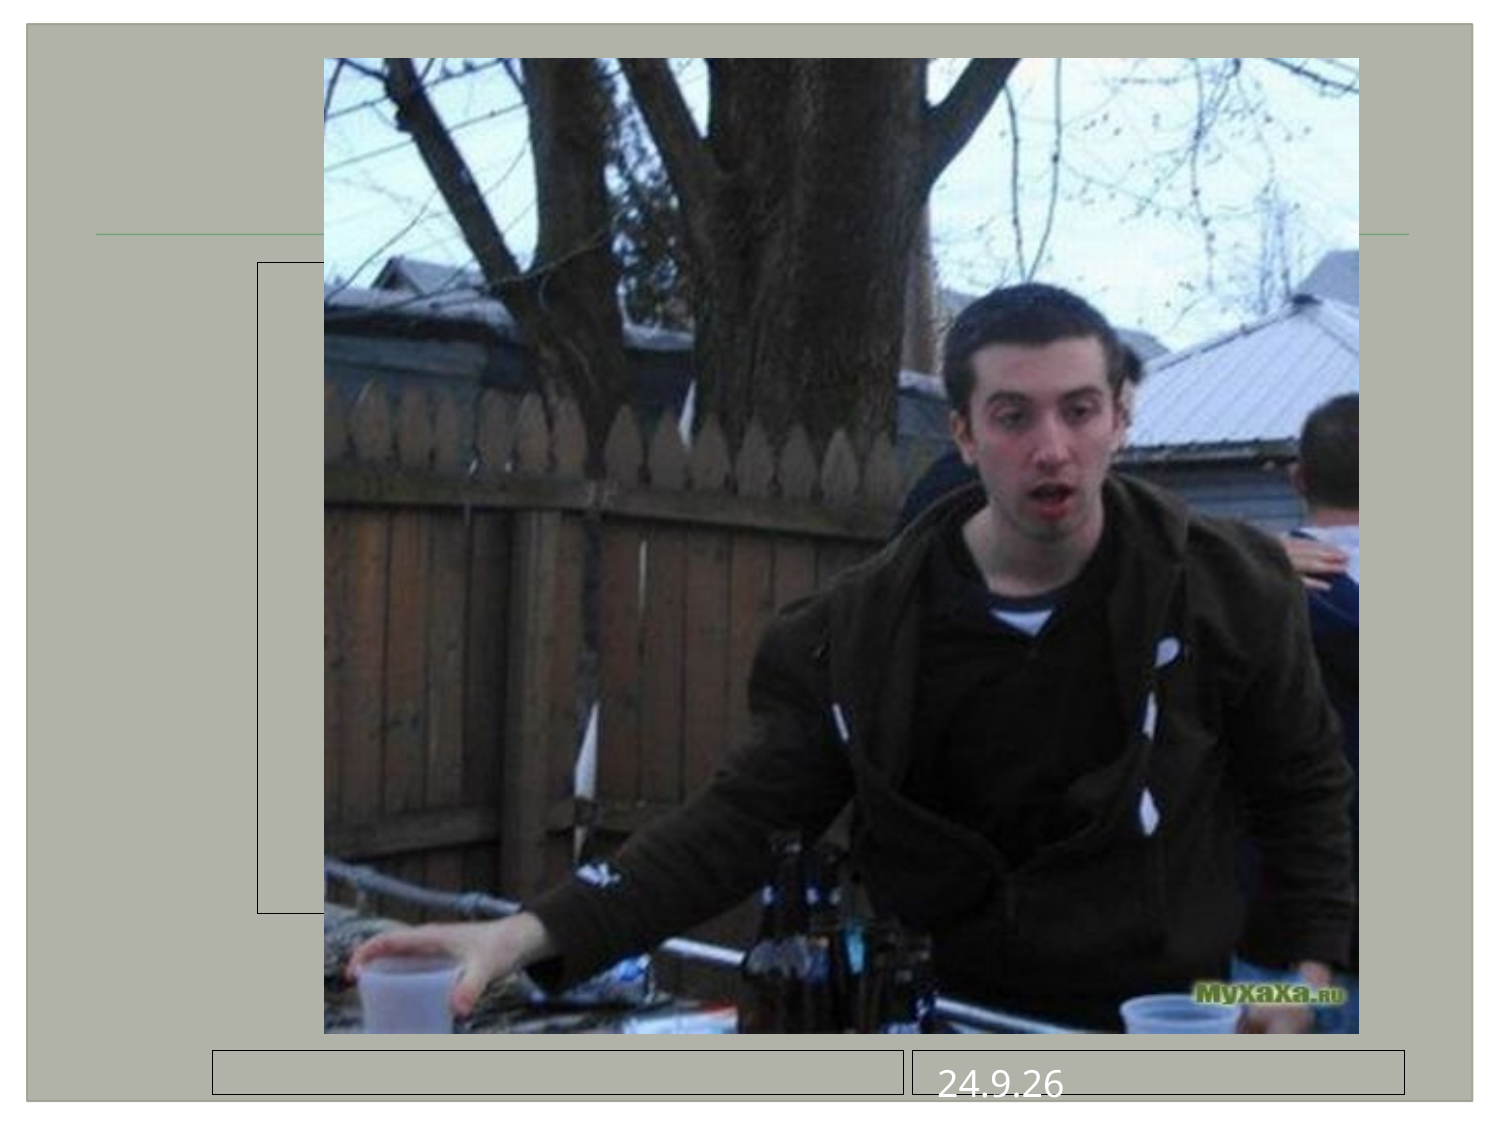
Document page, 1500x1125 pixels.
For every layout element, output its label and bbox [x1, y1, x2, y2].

list [257, 262, 324, 914]
picture [324, 58, 1359, 1034]
